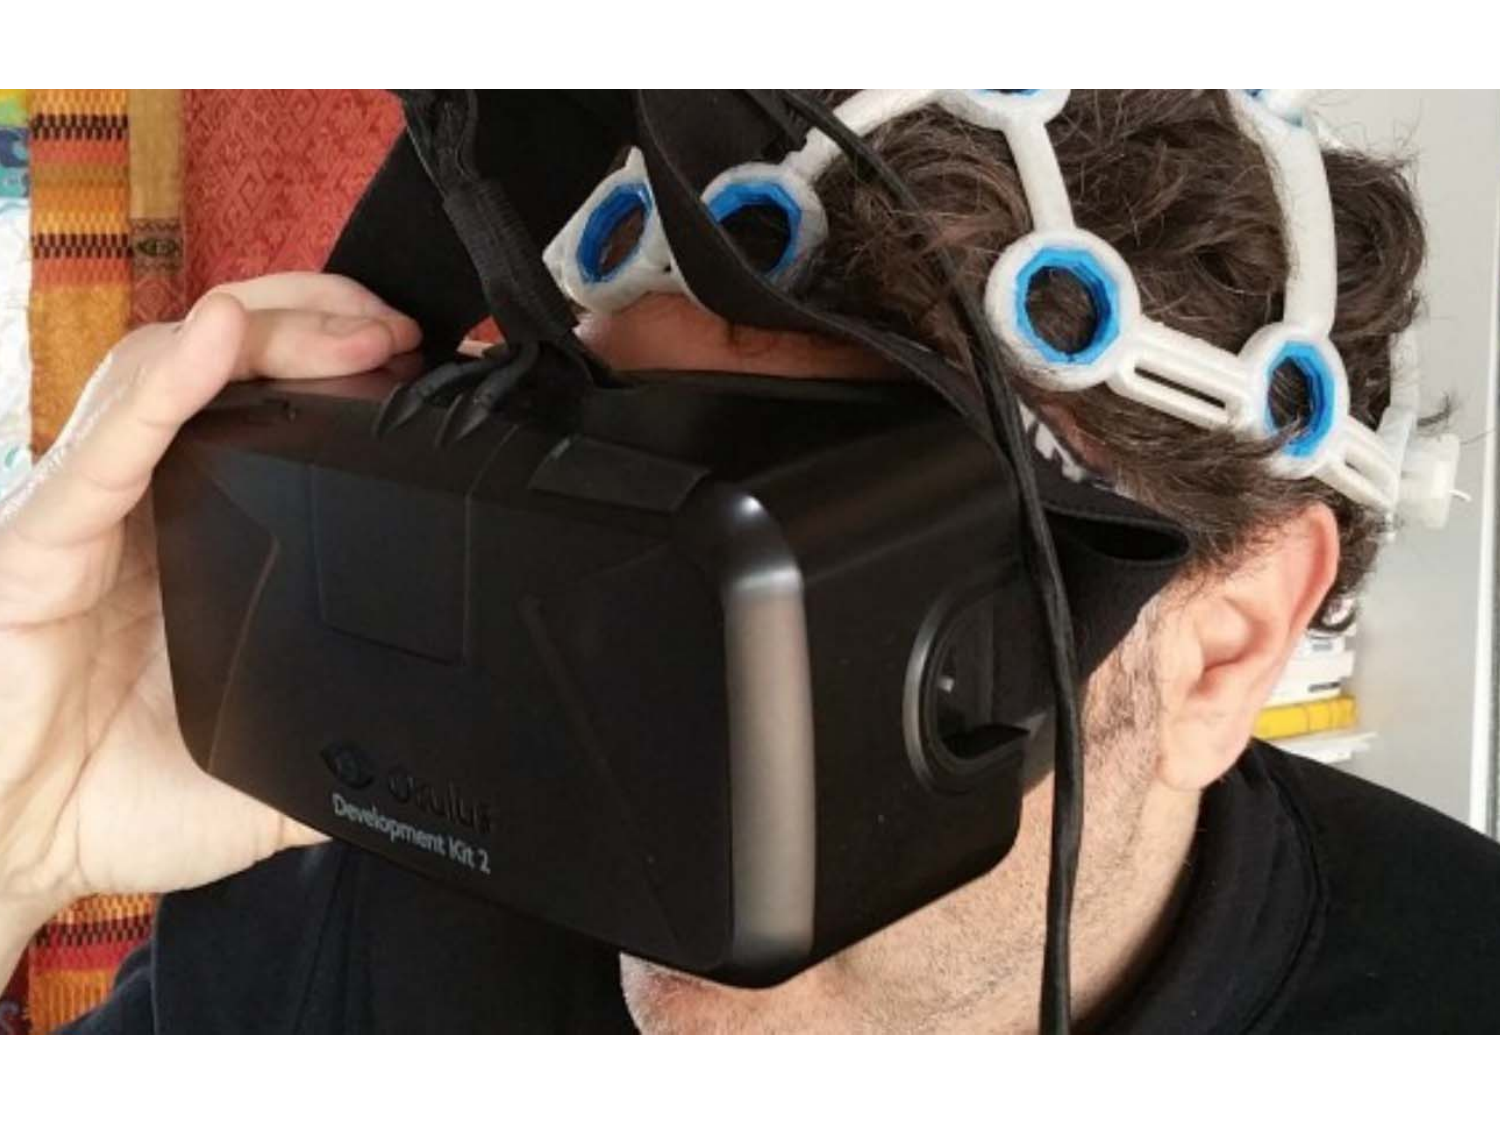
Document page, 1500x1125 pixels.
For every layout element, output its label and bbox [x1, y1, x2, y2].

picture [0, 90, 1500, 1036]
